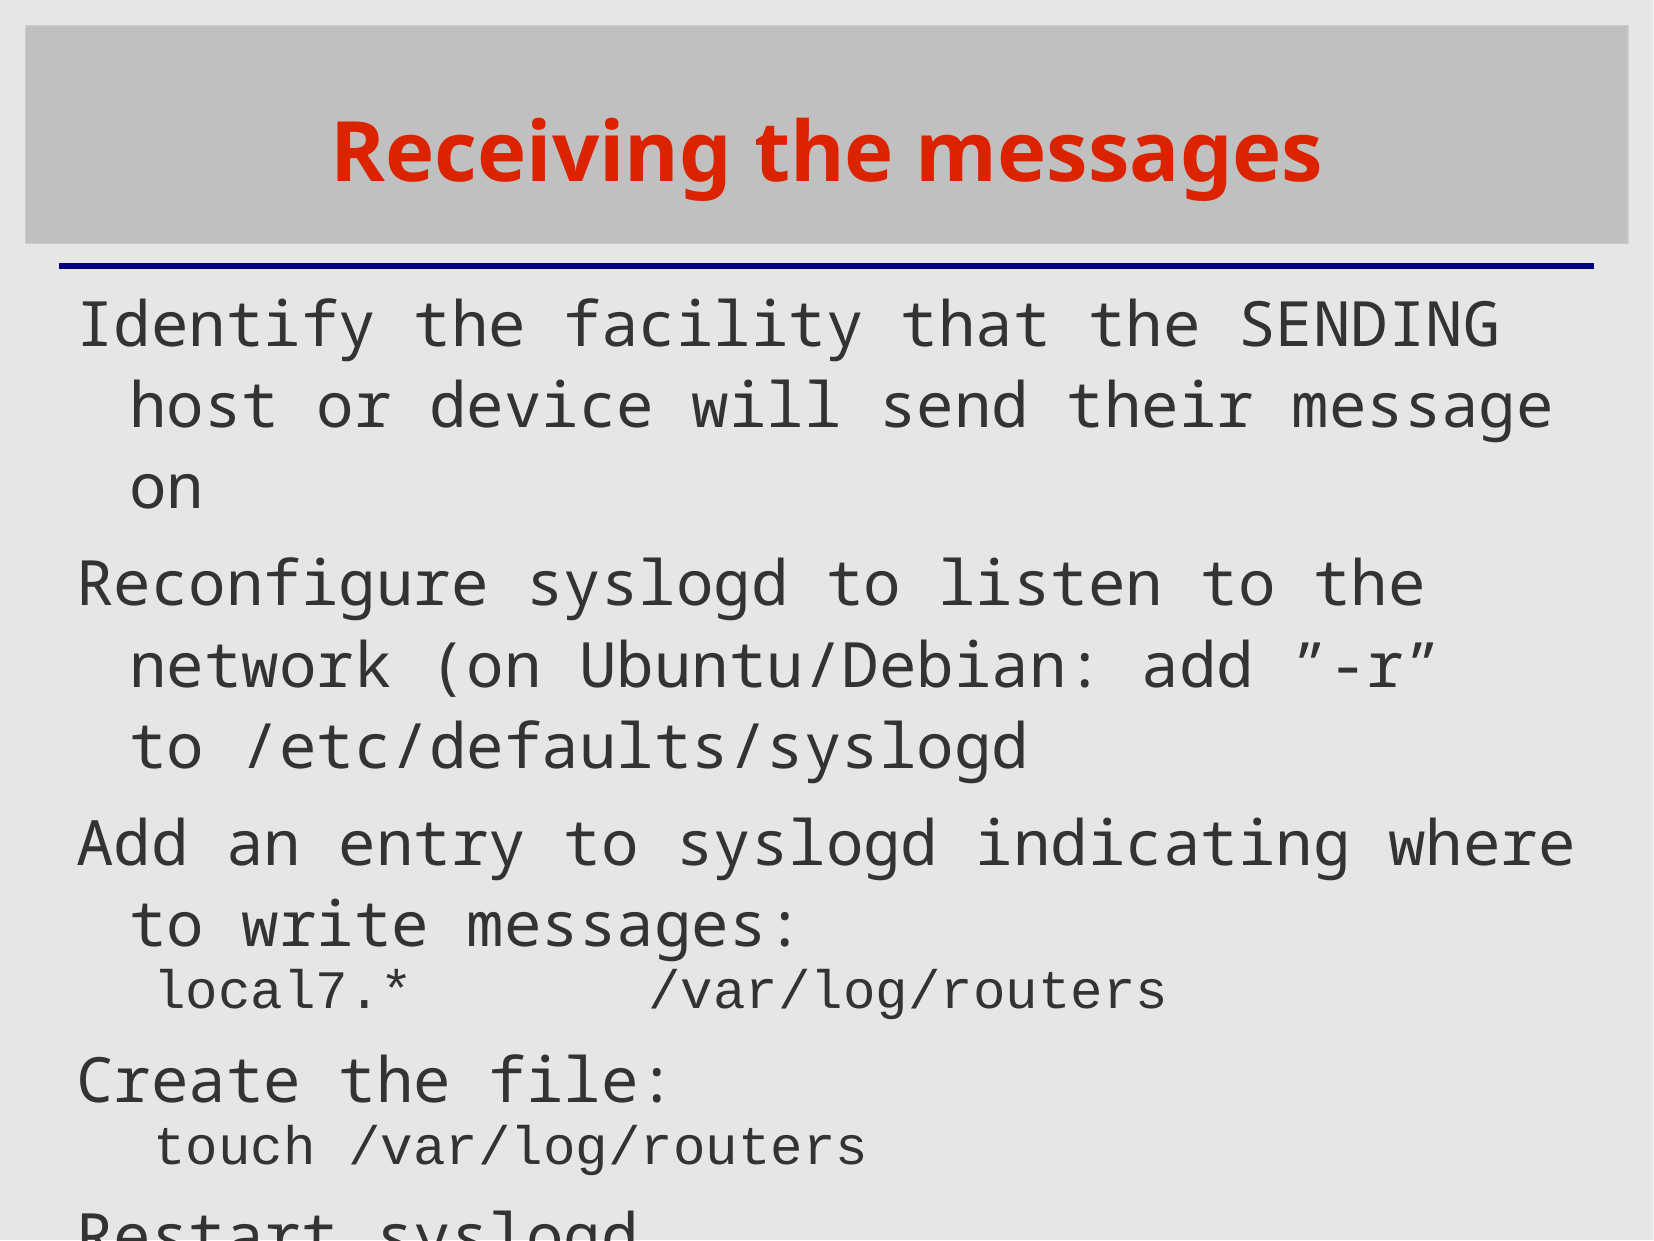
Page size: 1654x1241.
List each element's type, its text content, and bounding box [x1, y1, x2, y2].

title Receiving the messages [121, 53, 1534, 246]
list Identify the facility that the SENDING host or device will send their message on Reconfigure syslogd to listen to the network (on Ubuntu/Debian: add ”-r” to /etc/defaults/syslogd Add an entry to syslogd indicating where to write messages: local7.* /var/log/routers Create the file: touch /var/log/routers Restart syslogd /etc/init.d/sysklogd restart [59, 280, 1594, 1180]
